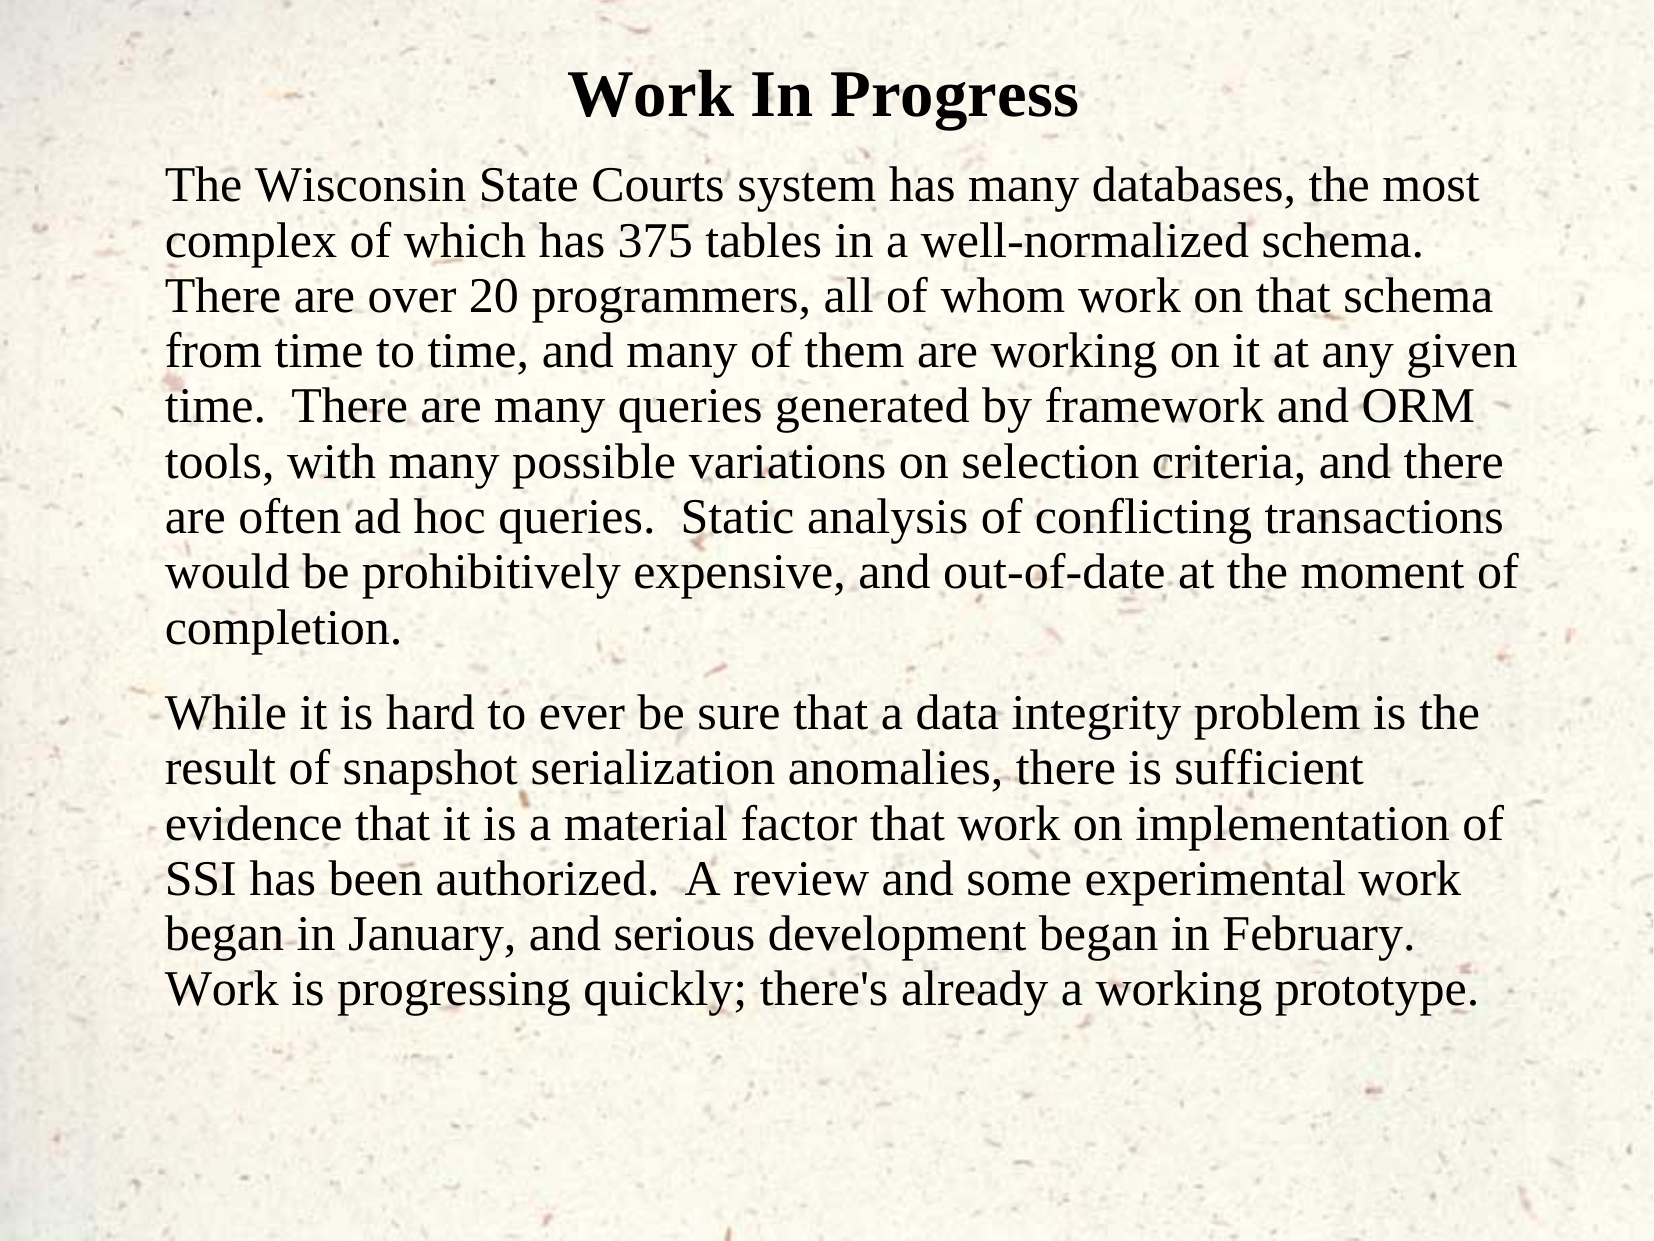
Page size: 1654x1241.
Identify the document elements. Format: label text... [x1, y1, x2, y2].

picture [0, 0, 1654, 1241]
title Work In Progress [112, 37, 1535, 151]
text_box The Wisconsin State Courts system has many databases, the most complex of which has 375 tables in a well-normalized schema. There are over 20 programmers, all of whom work on that schema from time to time, and many of them are working on it at any given time. There are many queries generated by framework and ORM tools, with many possible variations on selection criteria, and there are often ad hoc queries. Static analysis of conflicting transactions would be prohibitively expensive, and out-of-date at the moment of completion. While it is hard to ever be sure that a data integrity problem is the result of snapshot serialization anomalies, there is sufficient evidence that it is a material factor that work on implementation of SSI has been authorized. A review and some experimental work began in January, and serious development began in February. Work is progressing quickly; there's already a working prototype. [150, 150, 1538, 1102]
